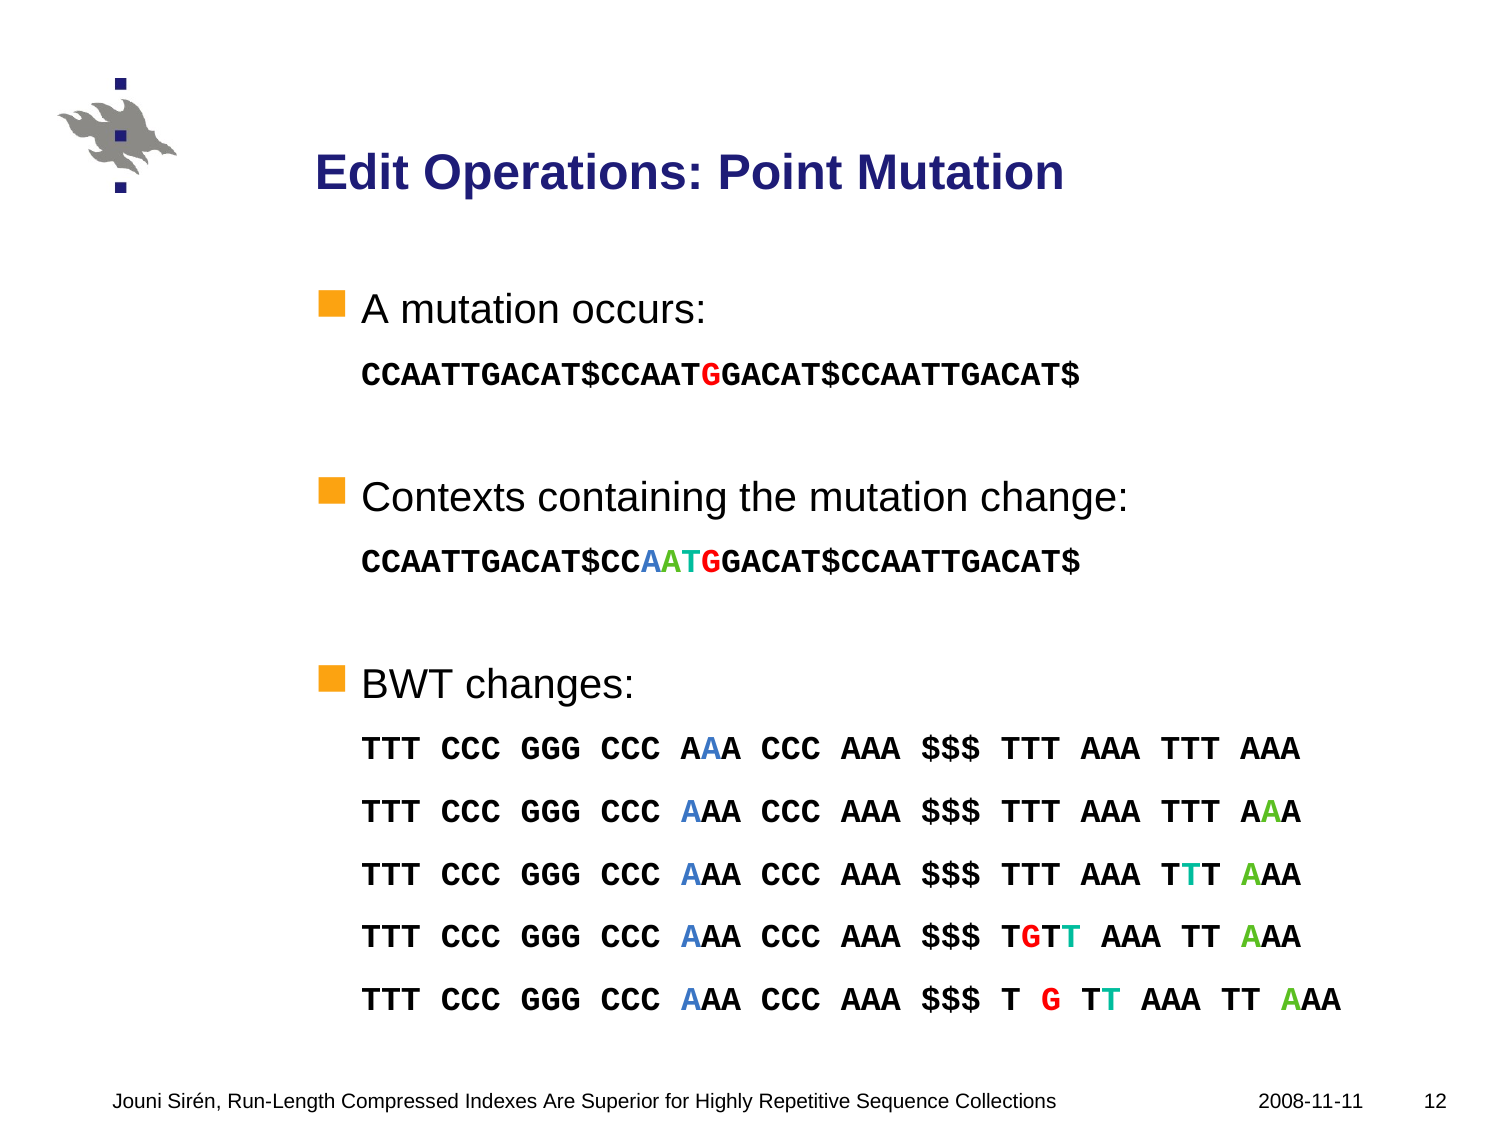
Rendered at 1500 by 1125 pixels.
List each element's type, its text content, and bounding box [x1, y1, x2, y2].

title Edit Operations: Point Mutation [299, 24, 1450, 209]
picture [57, 78, 177, 193]
list A mutation occurs: CCAATTGACAT$CCAATGGACAT$CCAATTGACAT$ Contexts containing the mutation change: CCAATTGACAT$CCAATGGACAT$CCAATTGACAT$ BWT changes: TTT CCC GGG CCC AAA CCC AAA $$$ TTT AAA TTT AAA TTT CCC GGG CCC AAA CCC AAA $$$ TTT AAA TTT AAA TTT CCC GGG CCC AAA CCC AAA $$$ TTT AAA TTT AAA TTT CCC GGG CCC AAA CCC AAA $$$ TGTT AAA TT AAA TTT CCC GGG CCC AAA CCC AAA $$$ T G TT AAA TT AAA [299, 262, 1450, 1076]
